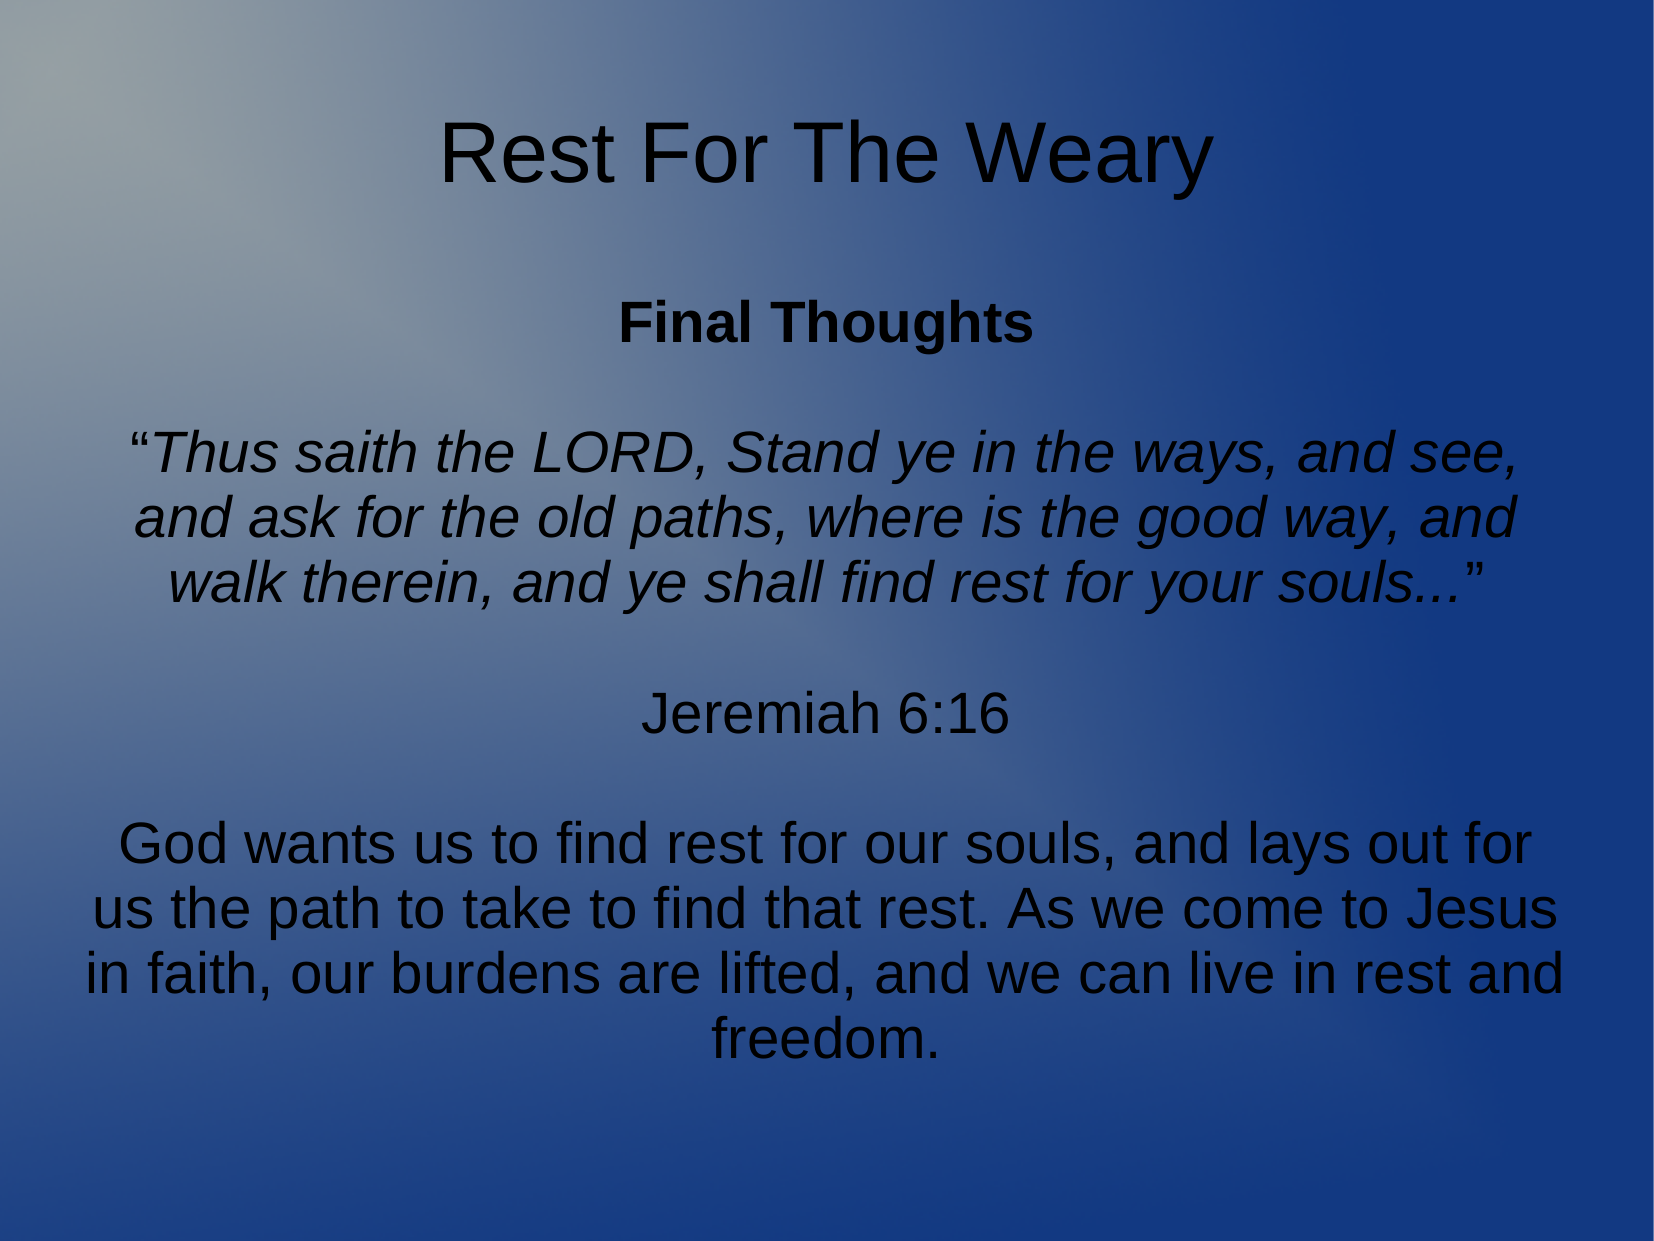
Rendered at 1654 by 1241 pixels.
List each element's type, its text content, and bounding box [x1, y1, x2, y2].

title Rest For The Weary [82, 49, 1571, 257]
picture [0, 0, 1654, 1241]
subtitle Final Thoughts “Thus saith the LORD, Stand ye in the ways, and see, and ask for the old paths, where is the good way, and walk therein, and ye shall find rest for your souls...” Jeremiah 6:16 God wants us to find rest for our souls, and lays out for us the path to take to find that rest. As we come to Jesus in faith, our burdens are lifted, and we can live in rest and freedom. [82, 290, 1571, 1241]
